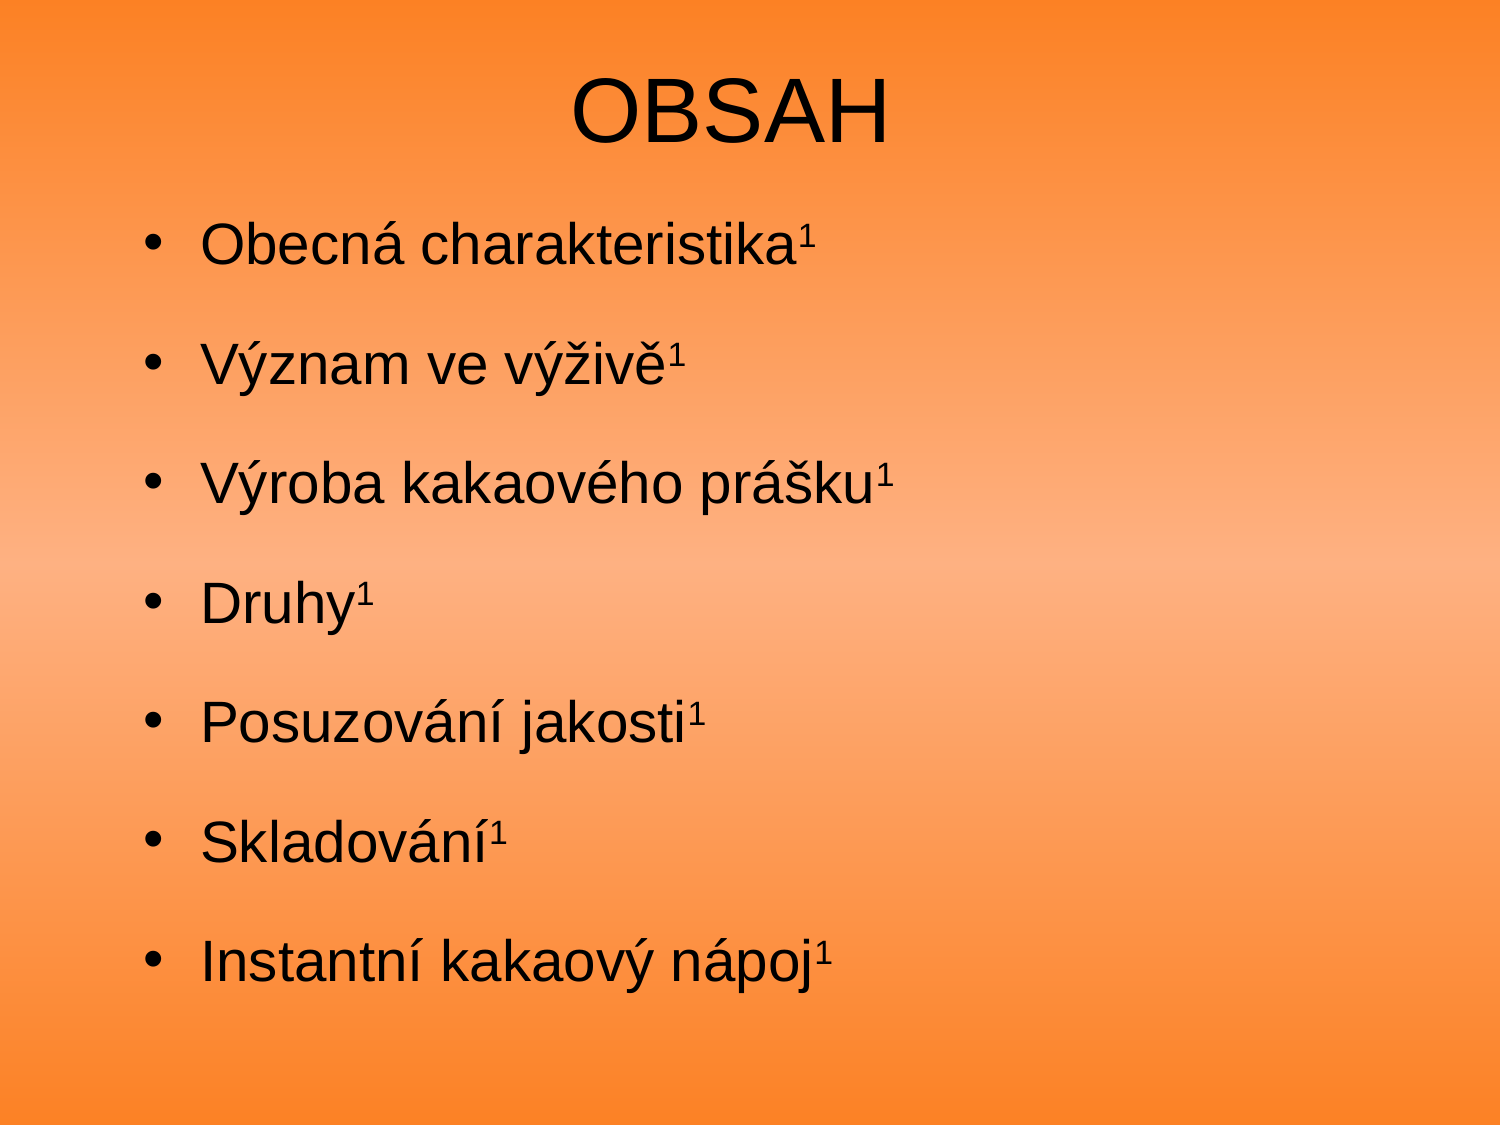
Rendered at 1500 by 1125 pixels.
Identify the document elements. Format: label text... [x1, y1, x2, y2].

title OBSAH [93, 35, 1369, 176]
list Obecná charakteristika1 Význam ve výživě1 Výroba kakaového prášku1 Druhy1 Posuzování jakosti1 Skladování1 Instantní kakaový nápoj1 [128, 164, 1404, 1125]
